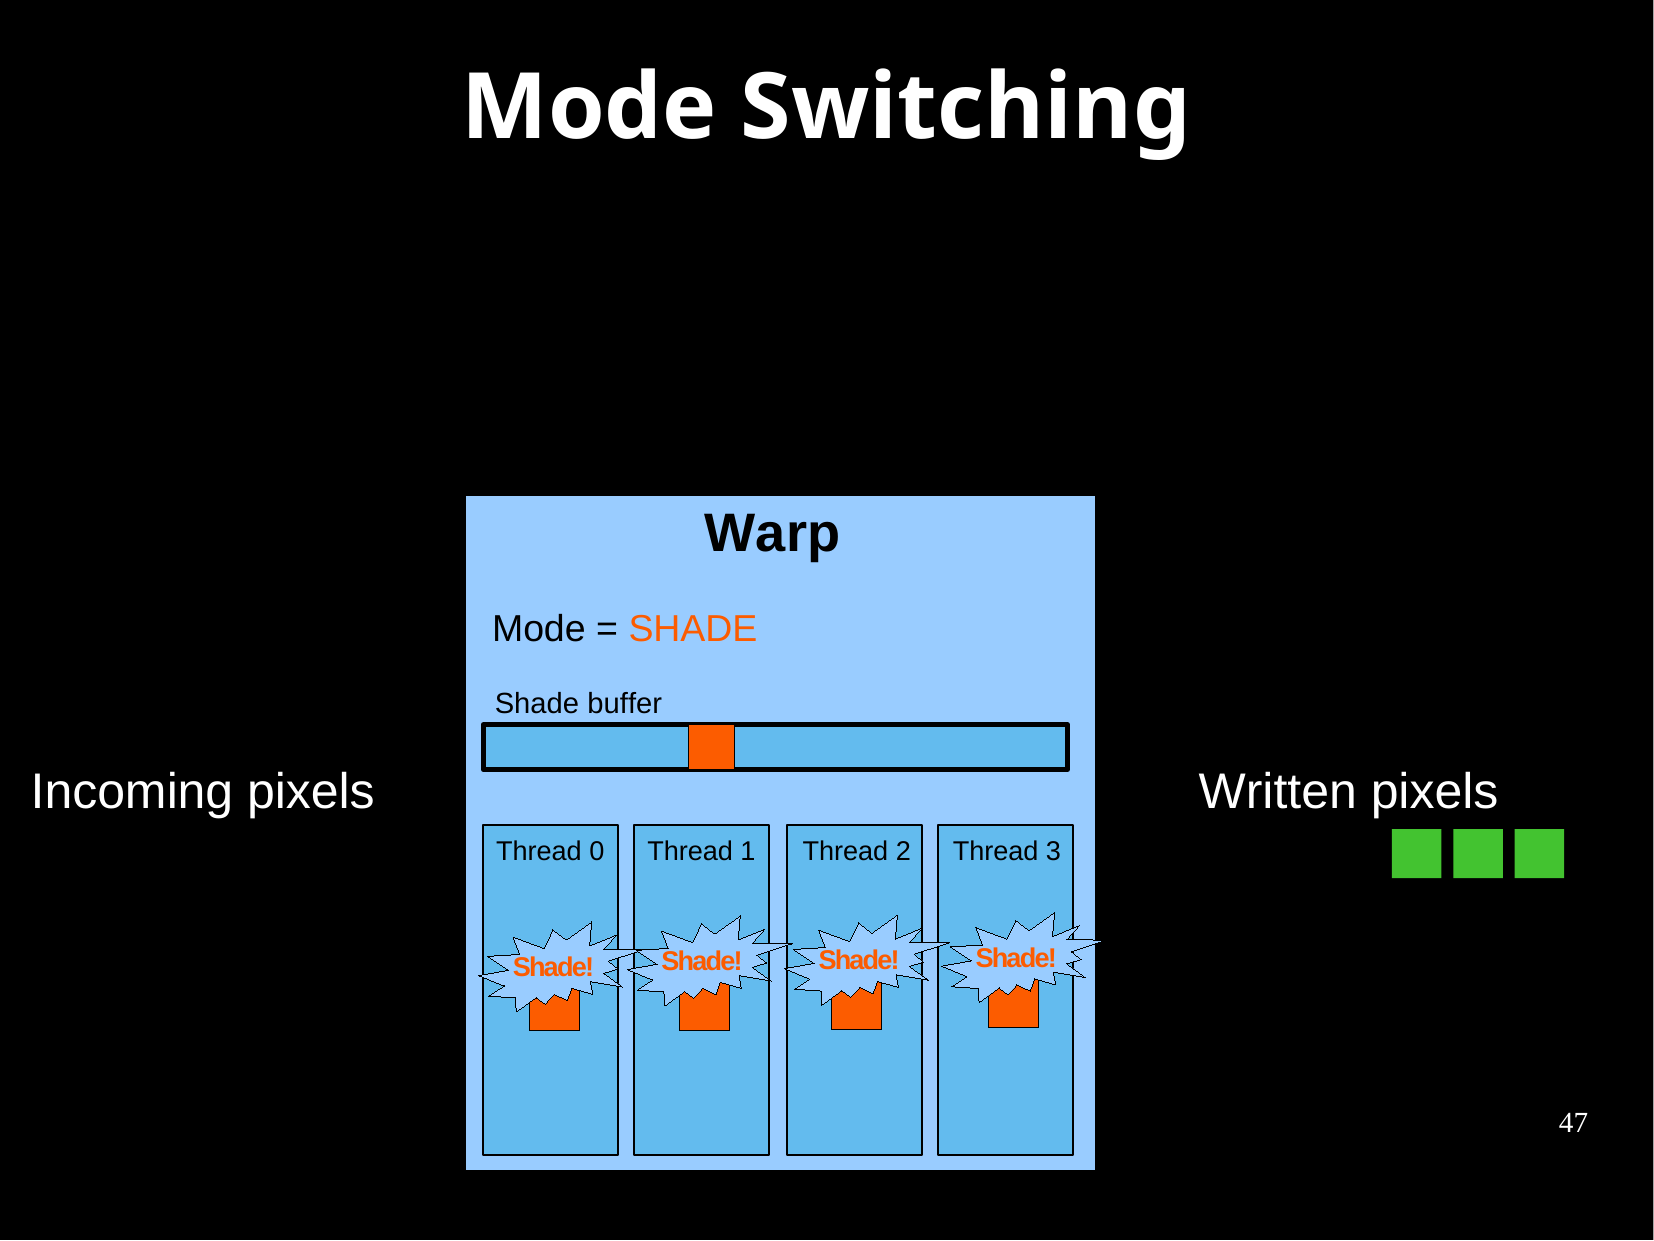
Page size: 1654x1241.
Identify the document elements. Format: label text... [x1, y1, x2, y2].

text_box Shade! [941, 912, 1107, 1003]
text_box [1514, 865, 1565, 879]
text_box Mode = SHADE [477, 600, 808, 657]
text_box Shade! [478, 921, 641, 1012]
text_box Shade! [627, 915, 793, 1006]
text_box Thread 1 [632, 828, 776, 874]
text_box Thread 2 [787, 828, 932, 874]
text_box [1453, 865, 1503, 879]
text_box Warp [690, 495, 991, 571]
text_box Shade buffer [480, 679, 766, 737]
text_box [1391, 865, 1442, 879]
title Mode Switching [0, 0, 1654, 207]
text_box Thread 0 [481, 828, 625, 874]
text_box Written pixels [1183, 756, 1574, 865]
text_box Shade! [784, 915, 950, 1006]
text_box [465, 495, 1096, 1171]
text_box Incoming pixels [15, 756, 406, 865]
text_box Thread 3 [938, 828, 1082, 874]
